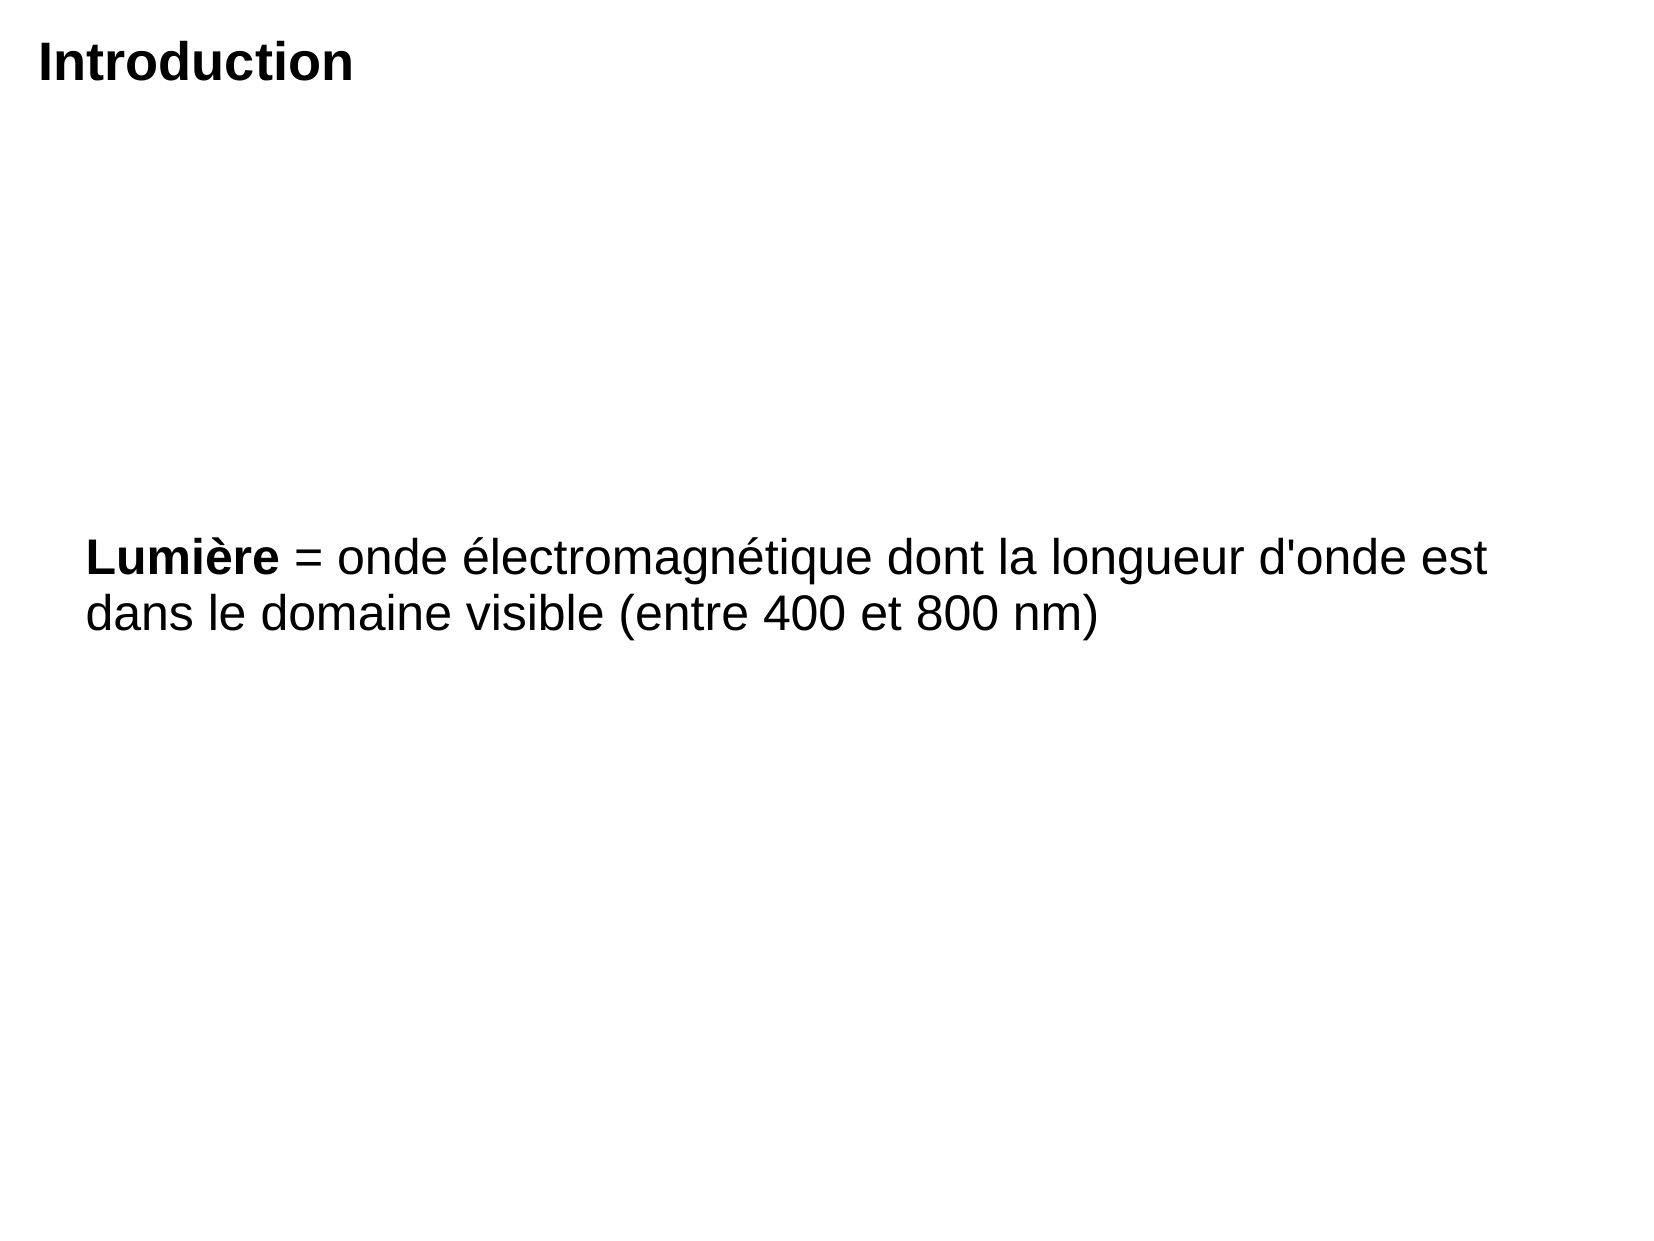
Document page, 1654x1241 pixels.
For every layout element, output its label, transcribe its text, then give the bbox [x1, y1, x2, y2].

text_box Introduction [23, 23, 520, 101]
text_box Lumière = onde électromagnétique dont la longueur d'onde est dans le domaine visible (entre 400 et 800 nm) [70, 521, 1595, 650]
